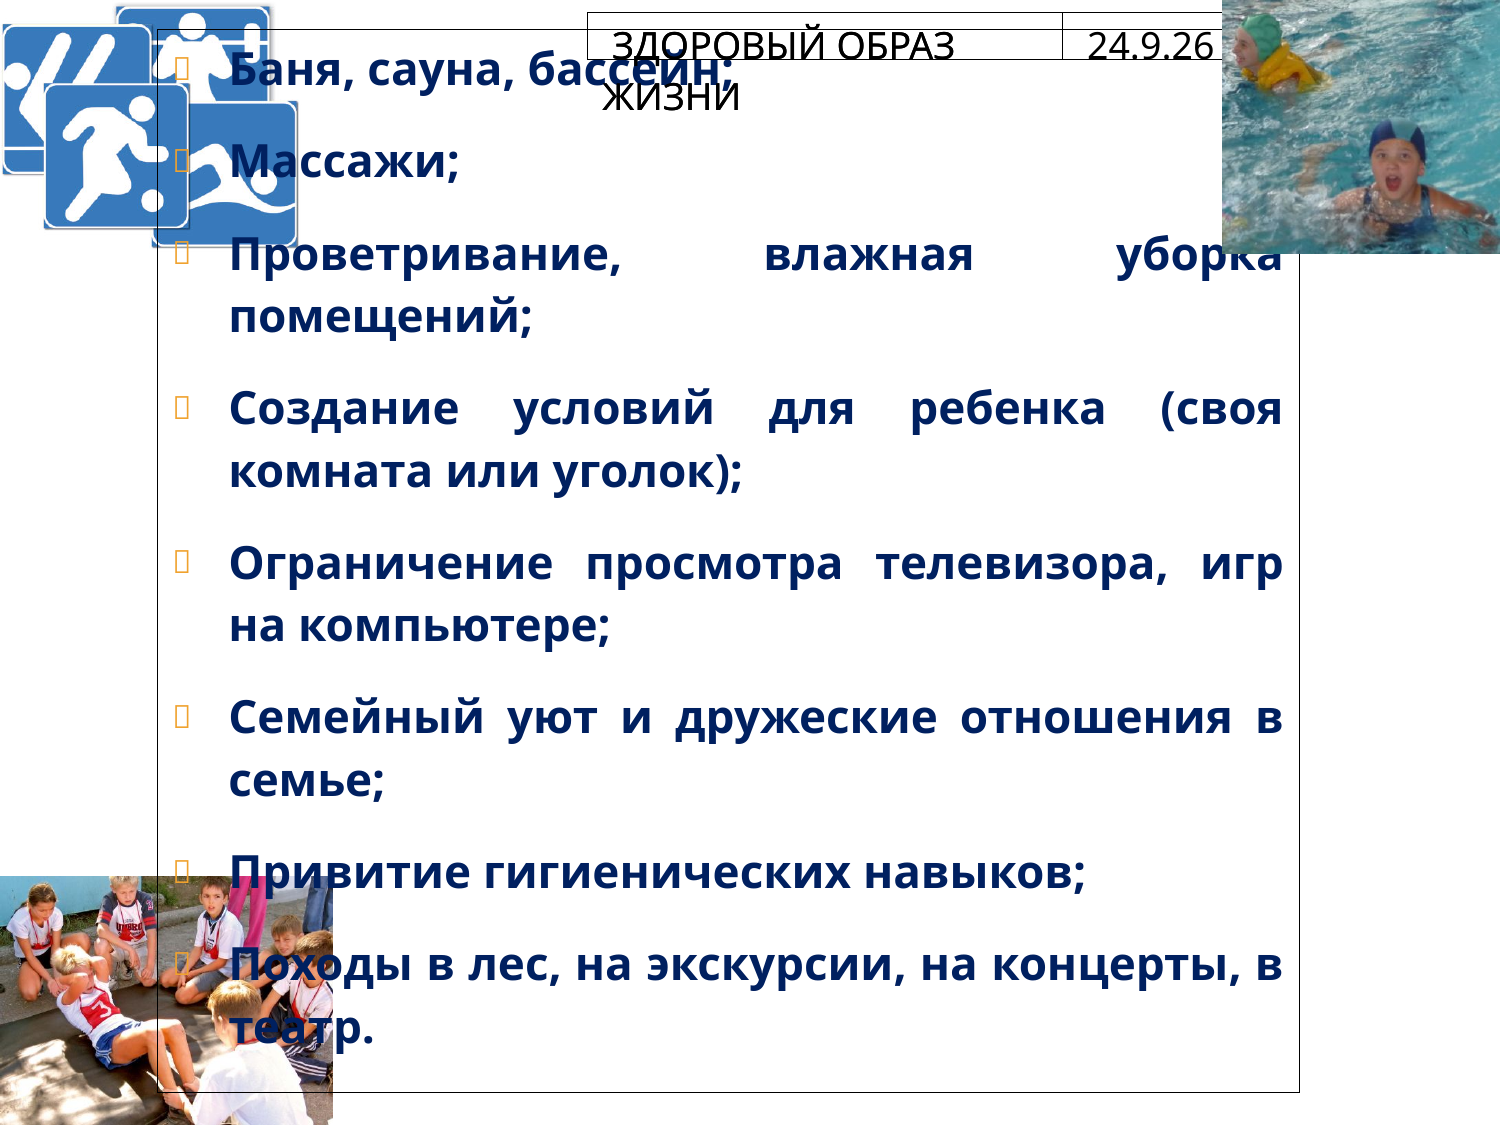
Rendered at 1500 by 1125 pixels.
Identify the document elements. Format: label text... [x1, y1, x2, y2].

list Баня, сауна, бассейн; Массажи; Проветривание, влажная уборка помещений; Создание условий для ребенка (своя комната или уголок); Ограничение просмотра телевизора, игр на компьютере; Семейный уют и дружеские отношения в семье; Привитие гигиенических навыков; Походы в лес, на экскурсии, на концерты, в театр. [157, 29, 1300, 1093]
picture [1222, 0, 1500, 254]
picture [0, 0, 302, 252]
picture [0, 876, 333, 1125]
footer ЗДОРОВЫЙ ОБРАЗ ЖИЗНИ [587, 12, 1063, 60]
